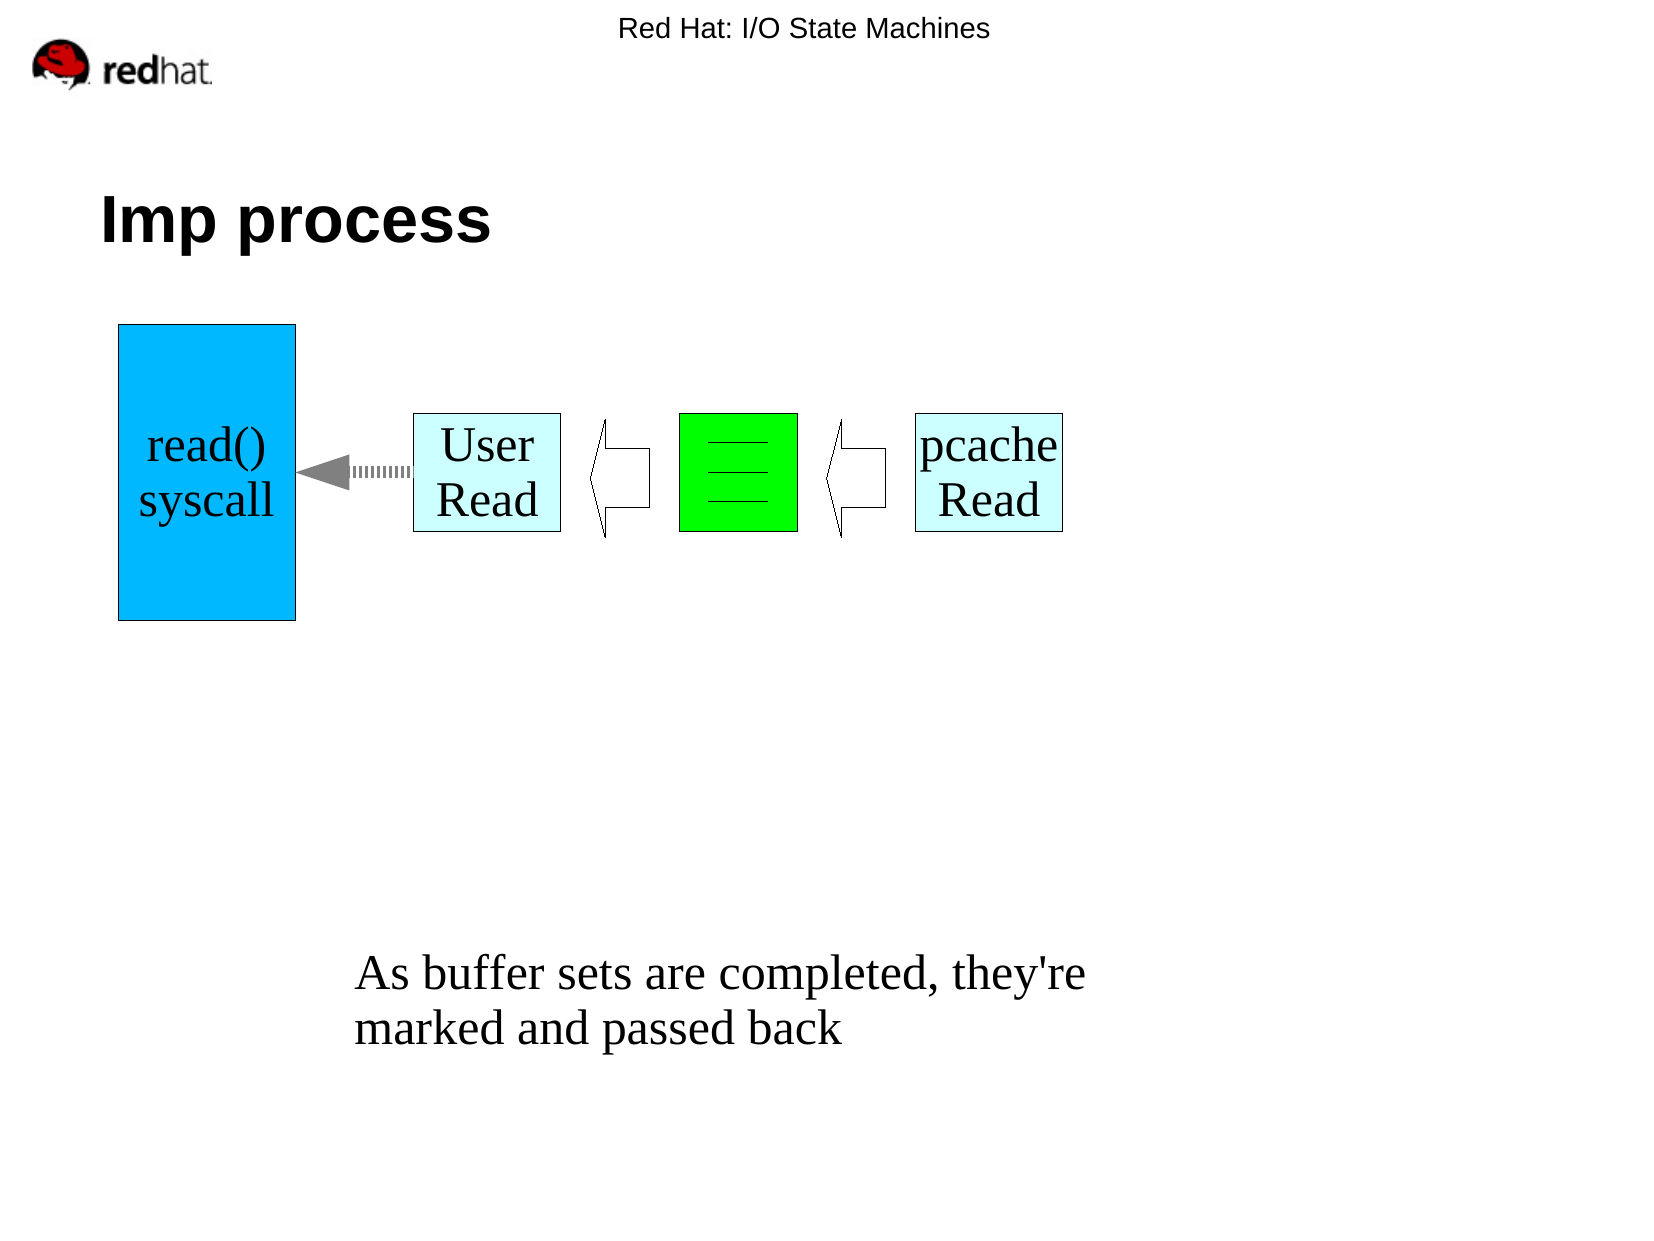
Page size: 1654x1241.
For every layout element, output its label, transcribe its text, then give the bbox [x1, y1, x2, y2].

text_box pcache Read [915, 413, 1063, 532]
title Imp process [100, 164, 1506, 275]
text_box [679, 413, 798, 532]
text_box As buffer sets are completed, they're marked and passed back [354, 944, 1182, 1117]
text_box User Read [413, 413, 561, 532]
picture [31, 37, 212, 98]
text_box read() syscall [118, 324, 296, 621]
